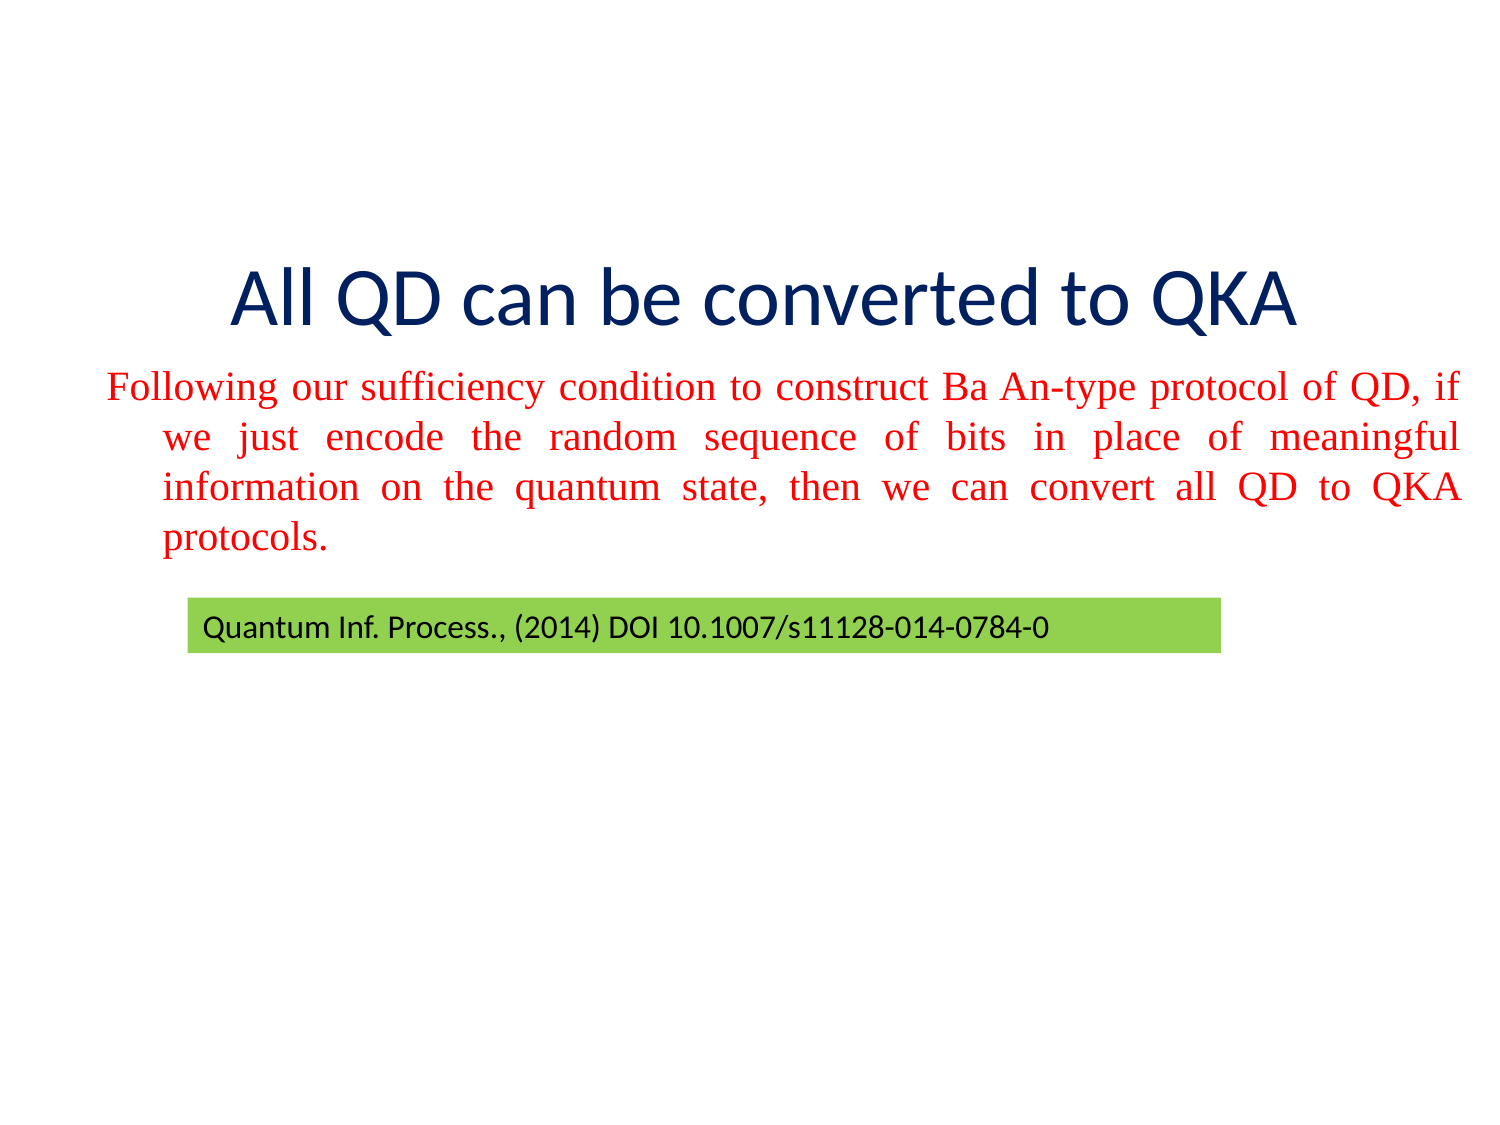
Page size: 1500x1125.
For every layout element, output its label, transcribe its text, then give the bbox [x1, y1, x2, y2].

title All QD can be converted to QKA [152, 234, 1378, 315]
text_box Quantum Inf. Process., (2014) DOI 10.1007/s11128-014-0784-0 [187, 597, 1222, 654]
list Following our sufficiency condition to construct Ba An-type protocol of QD, if we just encode the random sequence of bits in place of meaningful information on the quantum state, then we can convert all QD to QKA protocols. [35, 351, 1477, 1125]
